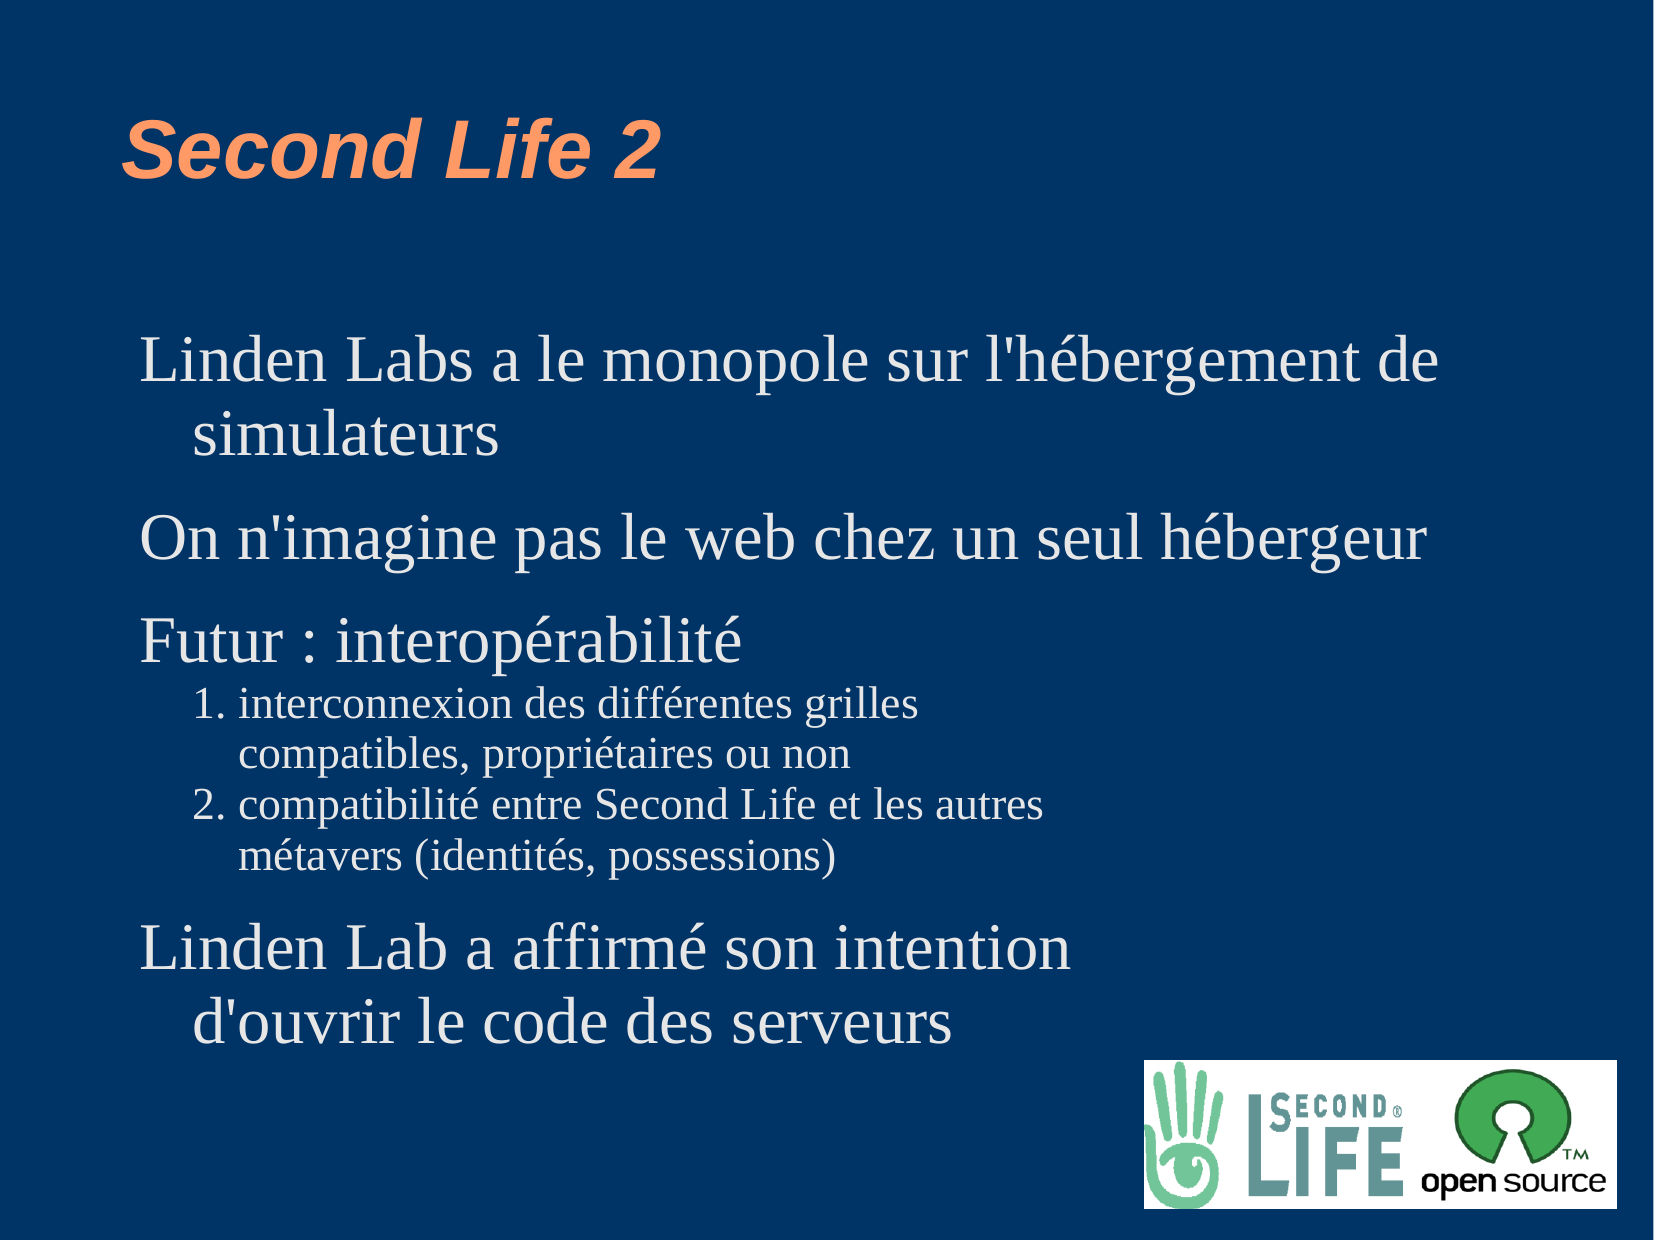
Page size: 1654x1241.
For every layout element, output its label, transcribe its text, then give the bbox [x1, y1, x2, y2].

list Linden Labs a le monopole sur l'hébergement de simulateurs On n'imagine pas le web chez un seul hébergeur Futur : interopérabilité 1. interconnexion des différentes grilles compatibles, propriétaires ou non 2. compatibilité entre Second Life et les autres métavers (identités, possessions) Linden Lab a affirmé son intention d'ouvrir le code des serveurs [121, 322, 1561, 1219]
title Second Life 2 [121, 53, 1534, 246]
picture [1561, 1060, 1617, 1209]
